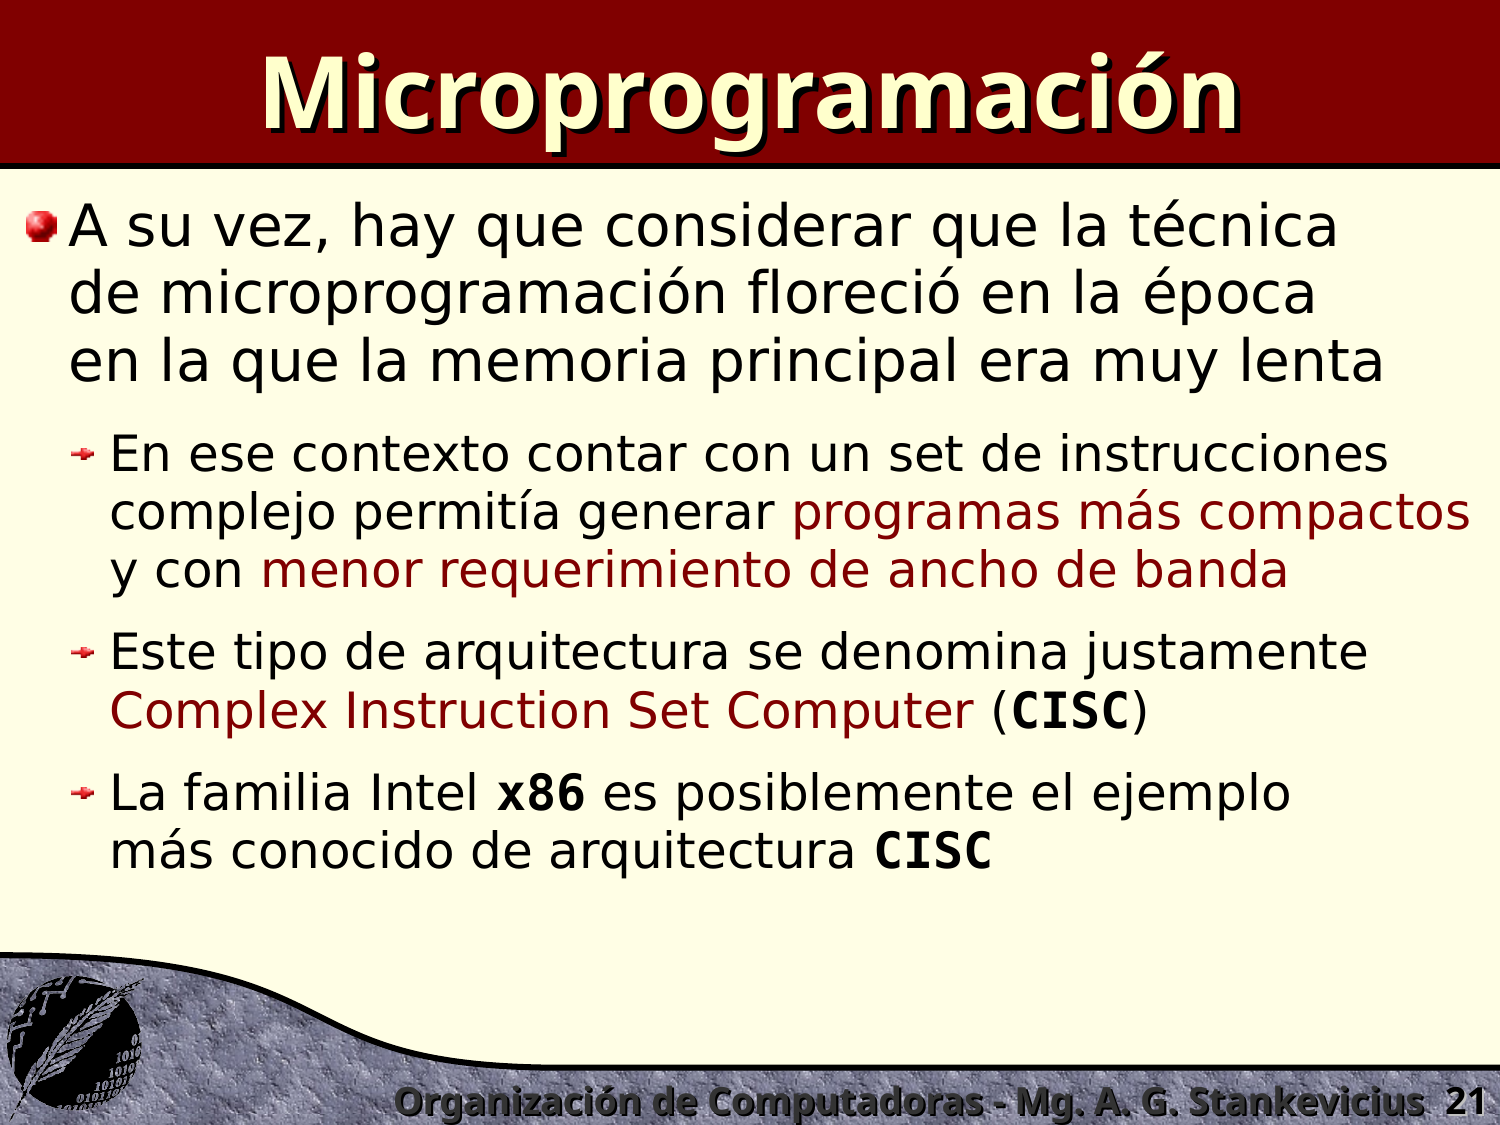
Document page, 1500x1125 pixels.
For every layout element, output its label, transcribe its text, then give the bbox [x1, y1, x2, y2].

picture [802, 1100, 806, 1110]
picture [1058, 1100, 1065, 1110]
picture [0, 959, 1500, 1125]
picture [448, 1100, 455, 1110]
list A su vez, hay que considerar que la técnica de microprogramación floreció en la época en la que la memoria principal era muy lenta En ese contexto contar con un set de instrucciones complejo permitía generar programas más compactos y con menor requerimiento de ancho de banda Este tipo de arquitectura se denomina justamente Complex Instruction Set Computer (CISC) La familia Intel x86 es posiblemente el ejemplo más conocido de arquitectura CISC [11, 192, 1486, 935]
title Microprogramación [15, 5, 1485, 160]
